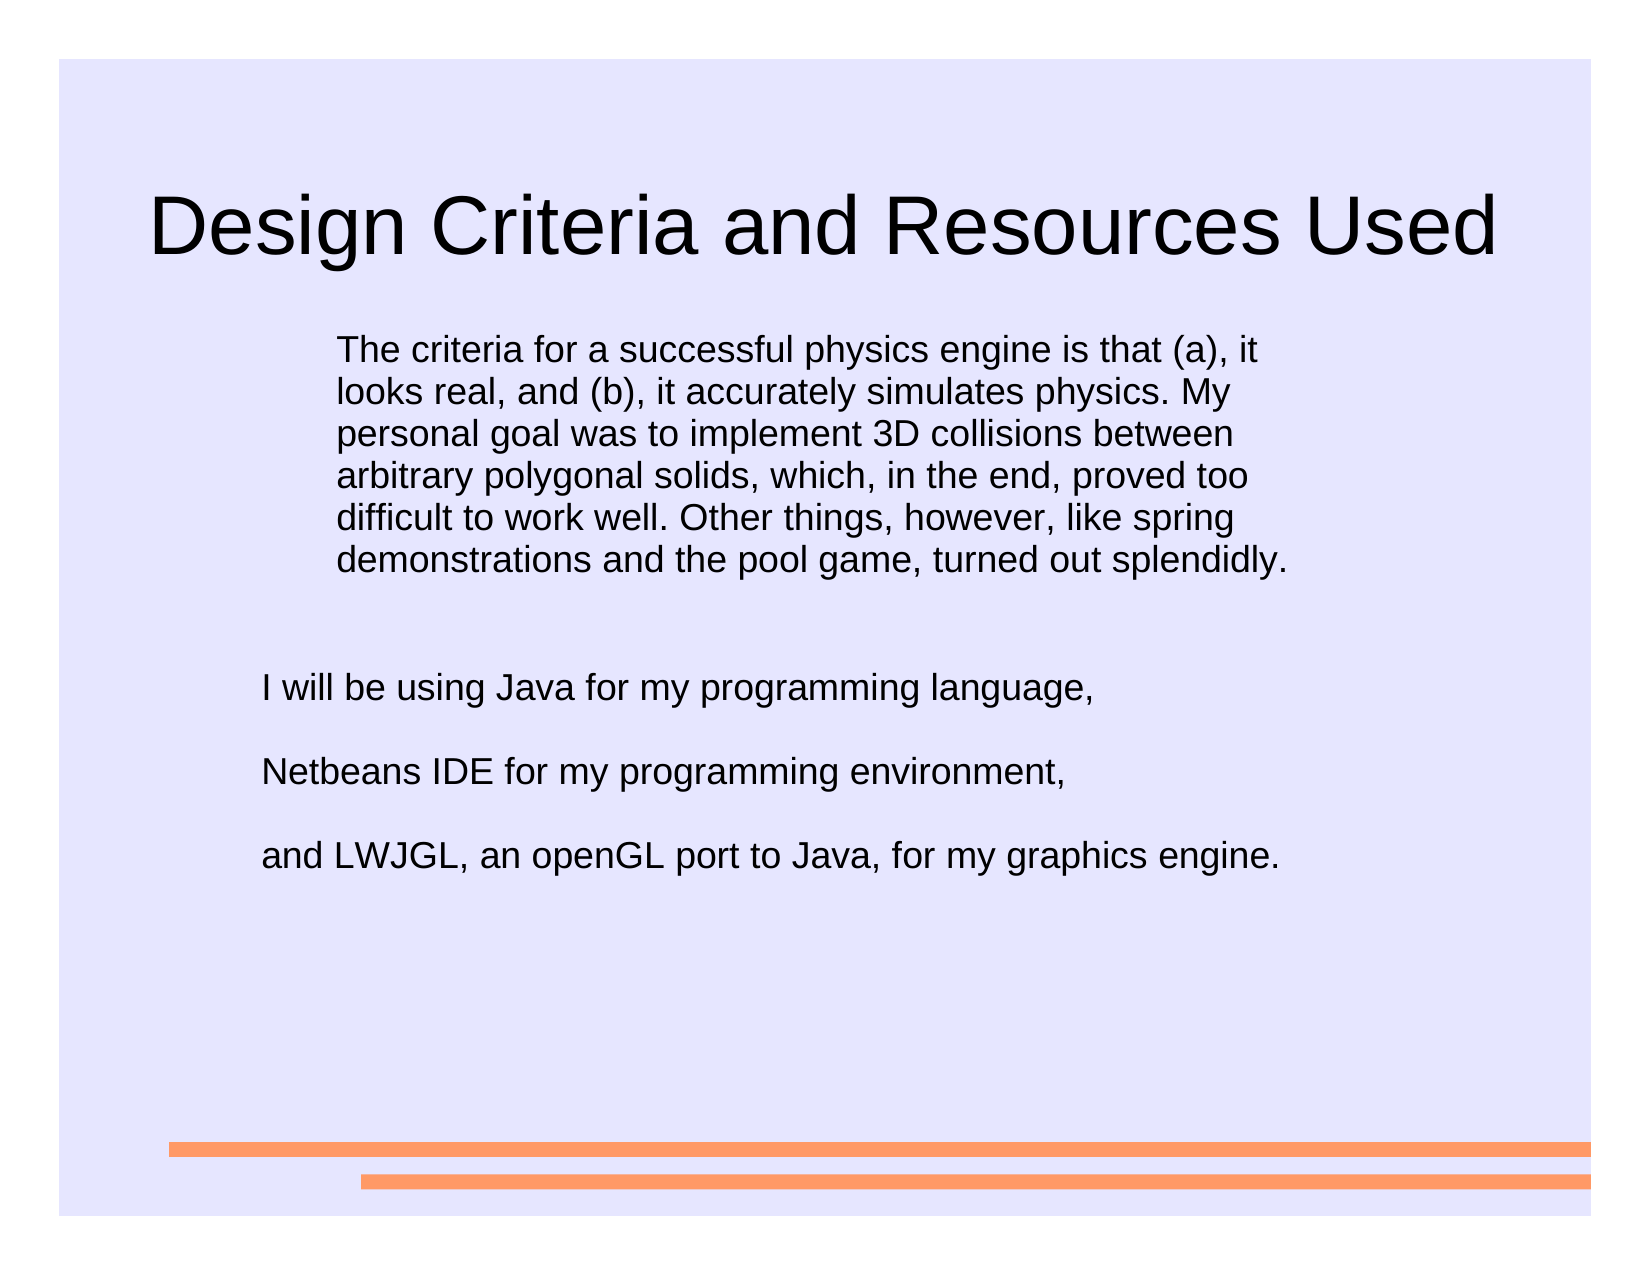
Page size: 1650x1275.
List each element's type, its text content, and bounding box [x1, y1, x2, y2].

text_box Design Criteria and Resources Used [134, 171, 1522, 280]
text_box The criteria for a successful physics engine is that (a), it looks real, and (b), it accurately simulates physics. My personal goal was to implement 3D collisions between arbitrary polygonal solids, which, in the end, proved too difficult to work well. Other things, however, like spring demonstrations and the pool game, turned out splendidly. [321, 321, 1335, 589]
text_box I will be using Java for my programming language, Netbeans IDE for my programming environment, and LWJGL, an openGL port to Java, for my graphics engine. [246, 659, 1335, 960]
